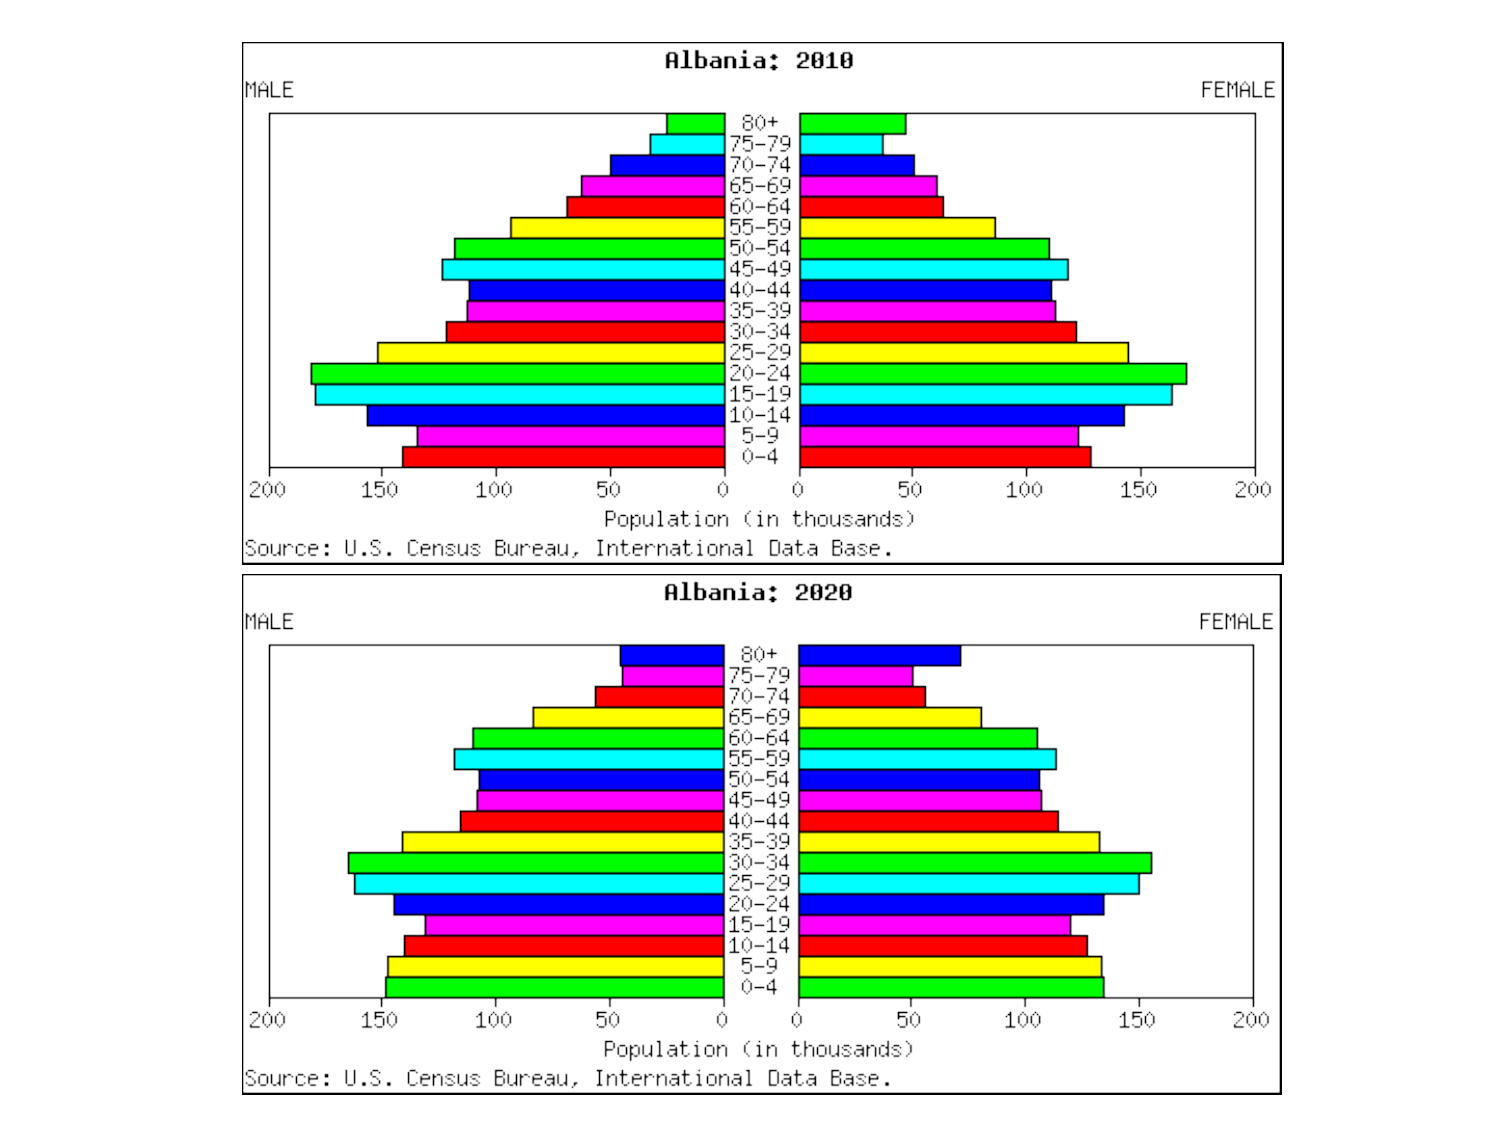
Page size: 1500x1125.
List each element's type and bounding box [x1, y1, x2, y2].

picture [242, 574, 1282, 1096]
picture [242, 42, 1284, 565]
